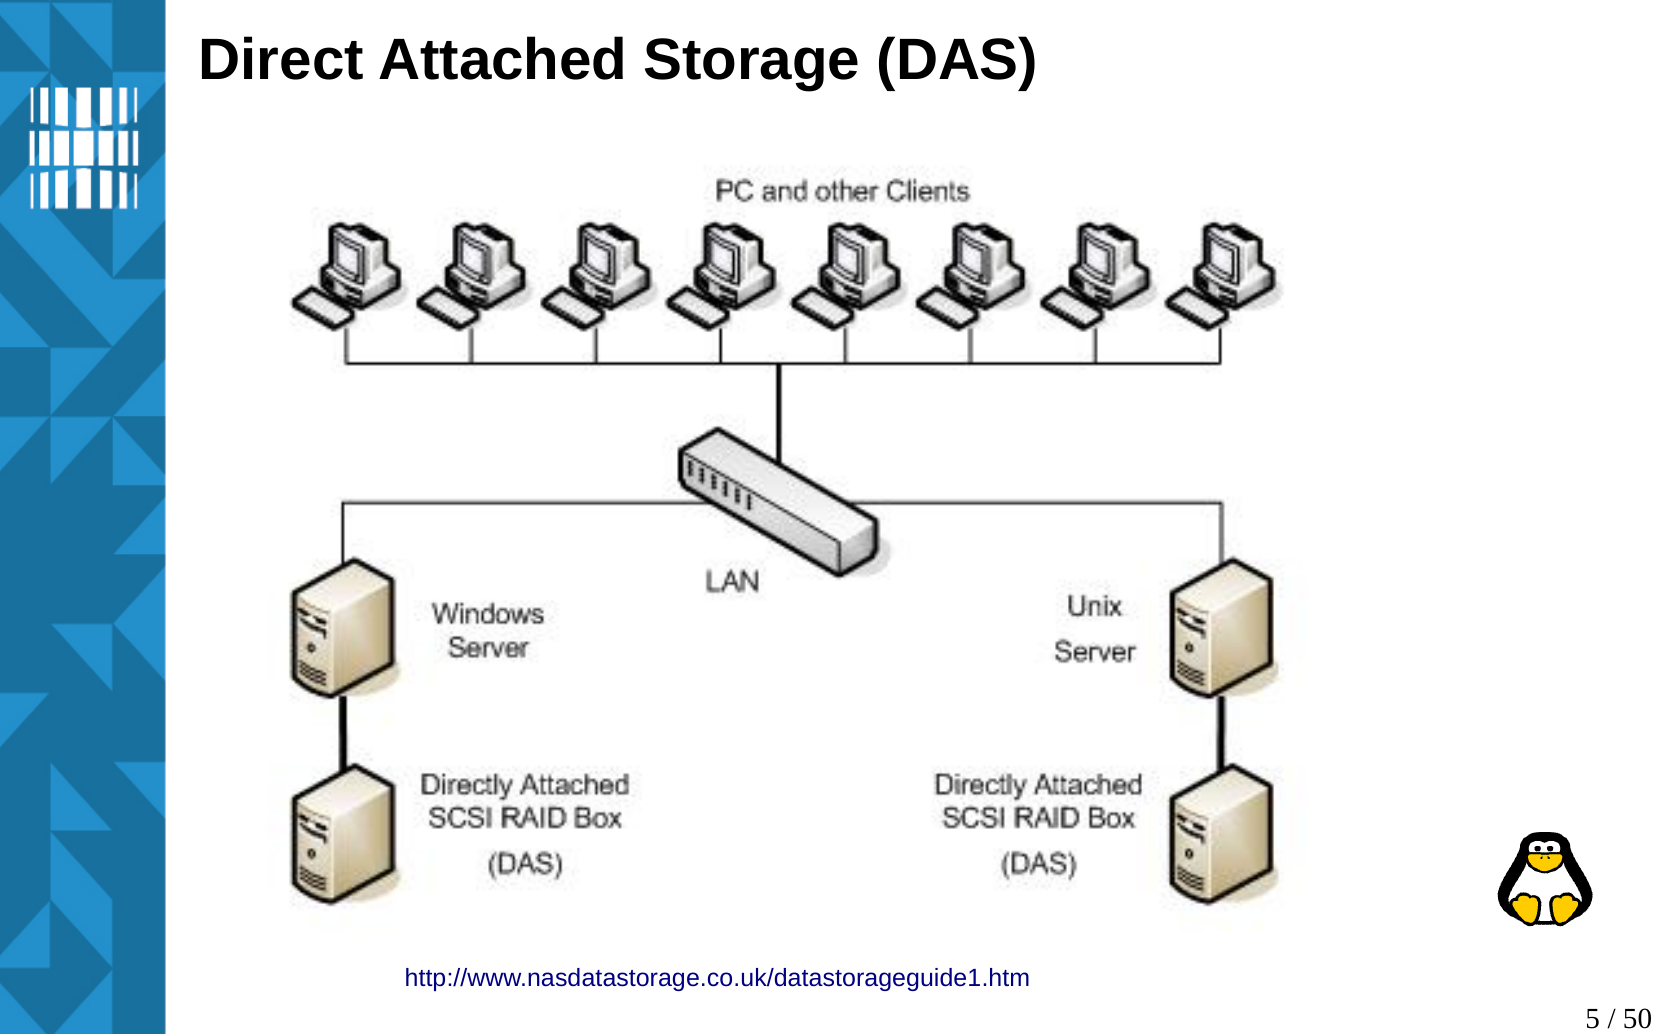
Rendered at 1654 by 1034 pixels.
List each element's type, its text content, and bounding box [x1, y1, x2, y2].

picture [187, 141, 1450, 934]
title Direct Attached Storage (DAS) [198, 17, 1601, 101]
text_box http://www.nasdatastorage.co.uk/datastorageguide1.htm [389, 956, 1241, 1000]
picture [1464, 803, 1624, 936]
